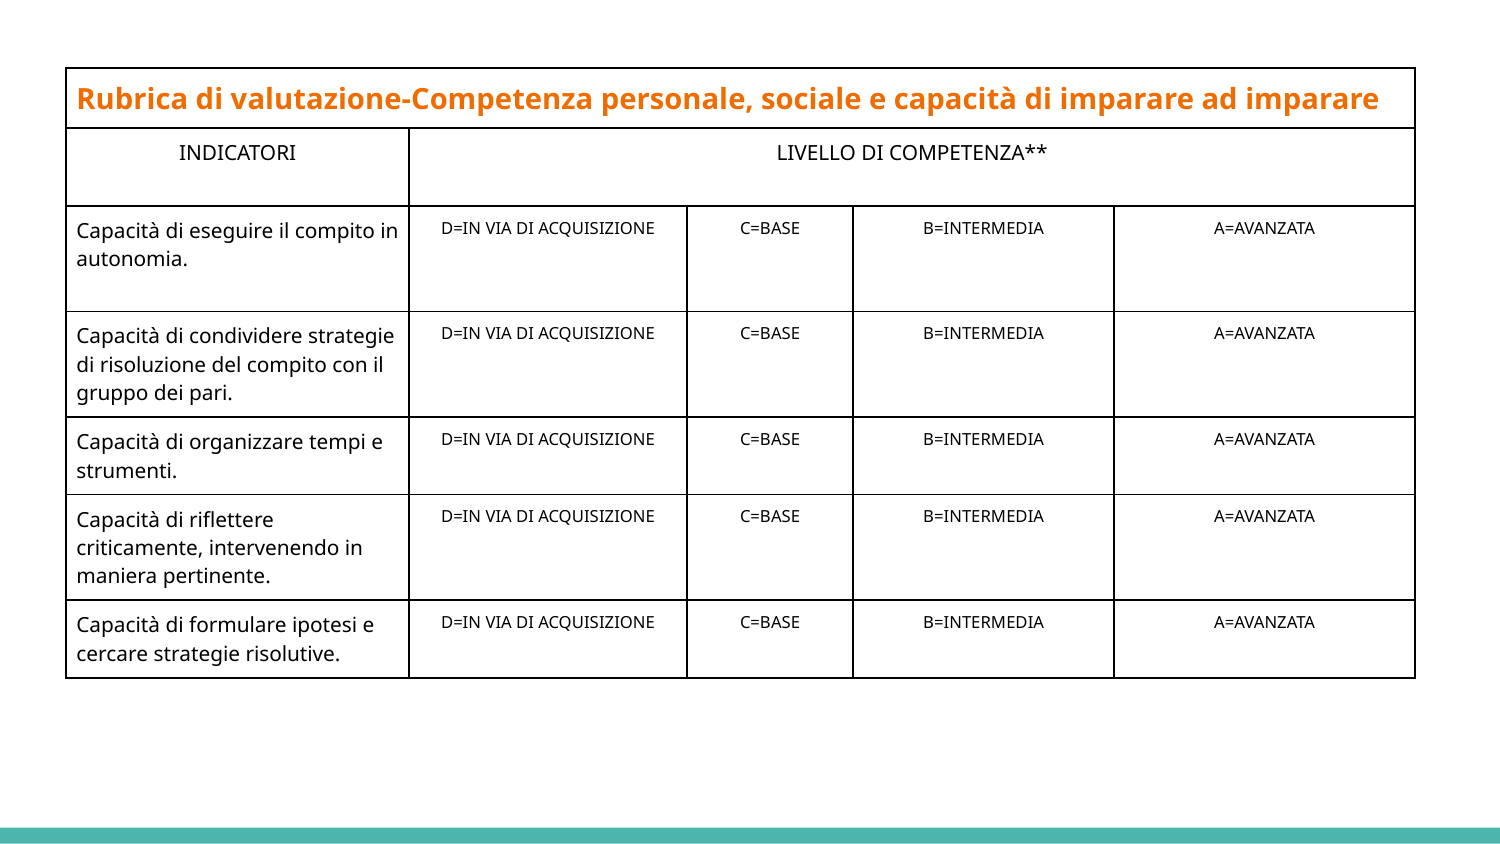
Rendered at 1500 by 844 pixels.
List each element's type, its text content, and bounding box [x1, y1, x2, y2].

table_cell Capacità di riflettere criticamente, intervenendo in maniera pertinente. [67, 495, 408, 599]
table_cell LIVELLO DI COMPETENZA** [410, 129, 1414, 205]
table_cell A=AVANZATA [1115, 312, 1414, 416]
table_cell D=IN VIA DI ACQUISIZIONE [410, 601, 686, 677]
table_cell D=IN VIA DI ACQUISIZIONE [410, 495, 686, 599]
table_cell D=IN VIA DI ACQUISIZIONE [410, 312, 686, 416]
table_cell Capacità di organizzare tempi e strumenti. [67, 418, 408, 494]
table_cell C=BASE [688, 601, 852, 677]
table_cell Capacità di formulare ipotesi e cercare strategie risolutive. [67, 601, 408, 677]
table_cell C=BASE [688, 207, 852, 311]
table_cell C=BASE [688, 418, 852, 494]
table_cell C=BASE [688, 495, 852, 599]
table_cell A=AVANZATA [1115, 207, 1414, 311]
table_cell D=IN VIA DI ACQUISIZIONE [410, 207, 686, 311]
table_cell A=AVANZATA [1115, 418, 1414, 494]
table_cell D=IN VIA DI ACQUISIZIONE [410, 418, 686, 494]
table_cell INDICATORI [67, 129, 408, 205]
table_cell B=INTERMEDIA [854, 601, 1113, 677]
table_cell B=INTERMEDIA [854, 418, 1113, 494]
table_cell C=BASE [688, 312, 852, 416]
table_cell A=AVANZATA [1115, 495, 1414, 599]
table_cell B=INTERMEDIA [854, 495, 1113, 599]
table_cell Capacità di eseguire il compito in autonomia. [67, 207, 408, 311]
table_cell Capacità di condividere strategie di risoluzione del compito con il gruppo dei pari. [67, 312, 408, 416]
table_cell A=AVANZATA [1115, 601, 1414, 677]
table_cell B=INTERMEDIA [854, 312, 1113, 416]
table_header Rubrica di valutazione-Competenza personale, sociale e capacità di imparare ad imparare [67, 69, 1414, 127]
table_cell B=INTERMEDIA [854, 207, 1113, 311]
